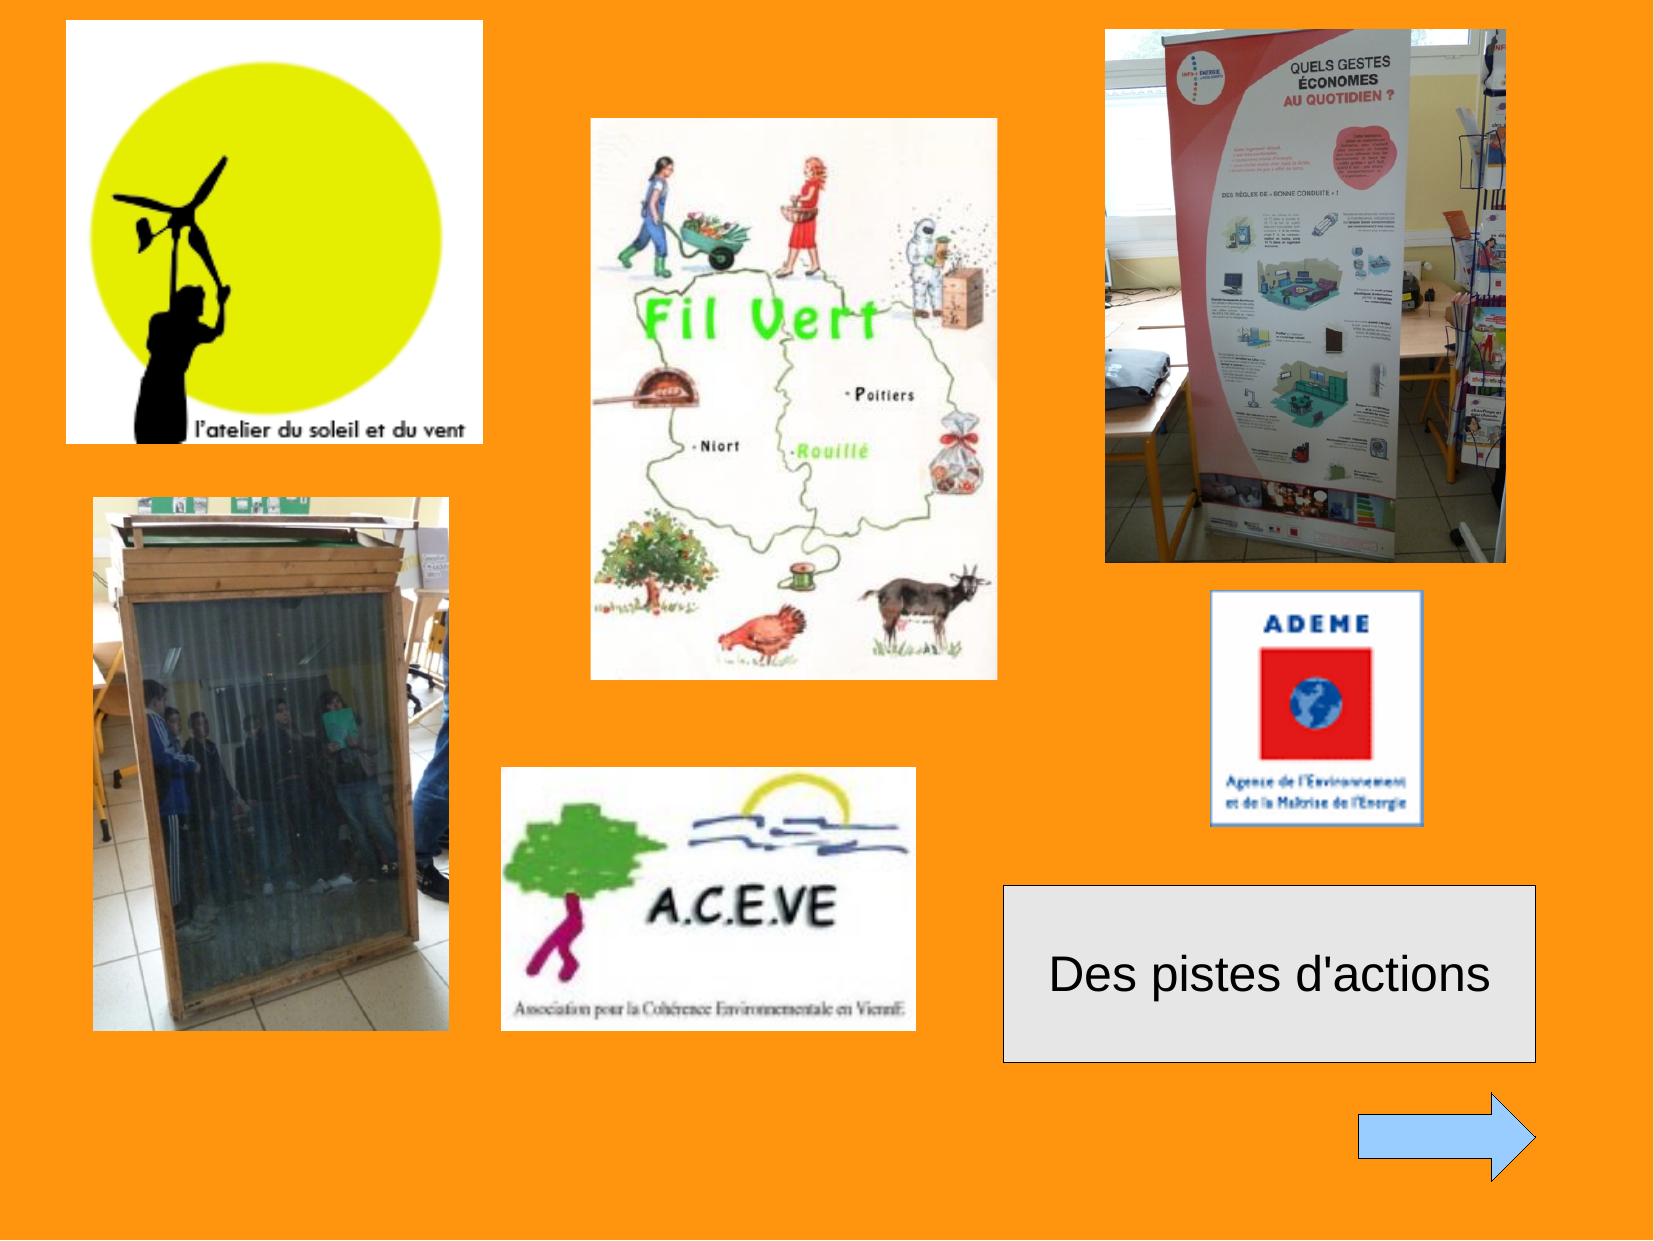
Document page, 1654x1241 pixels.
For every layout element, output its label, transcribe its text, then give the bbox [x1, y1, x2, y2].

text_box Des pistes d'actions [1003, 885, 1536, 1063]
picture [1210, 590, 1424, 827]
text_box [1358, 1092, 1536, 1182]
picture [501, 767, 916, 1031]
picture [590, 118, 998, 680]
picture [93, 497, 449, 1031]
picture [66, 20, 483, 444]
picture [1105, 29, 1506, 563]
